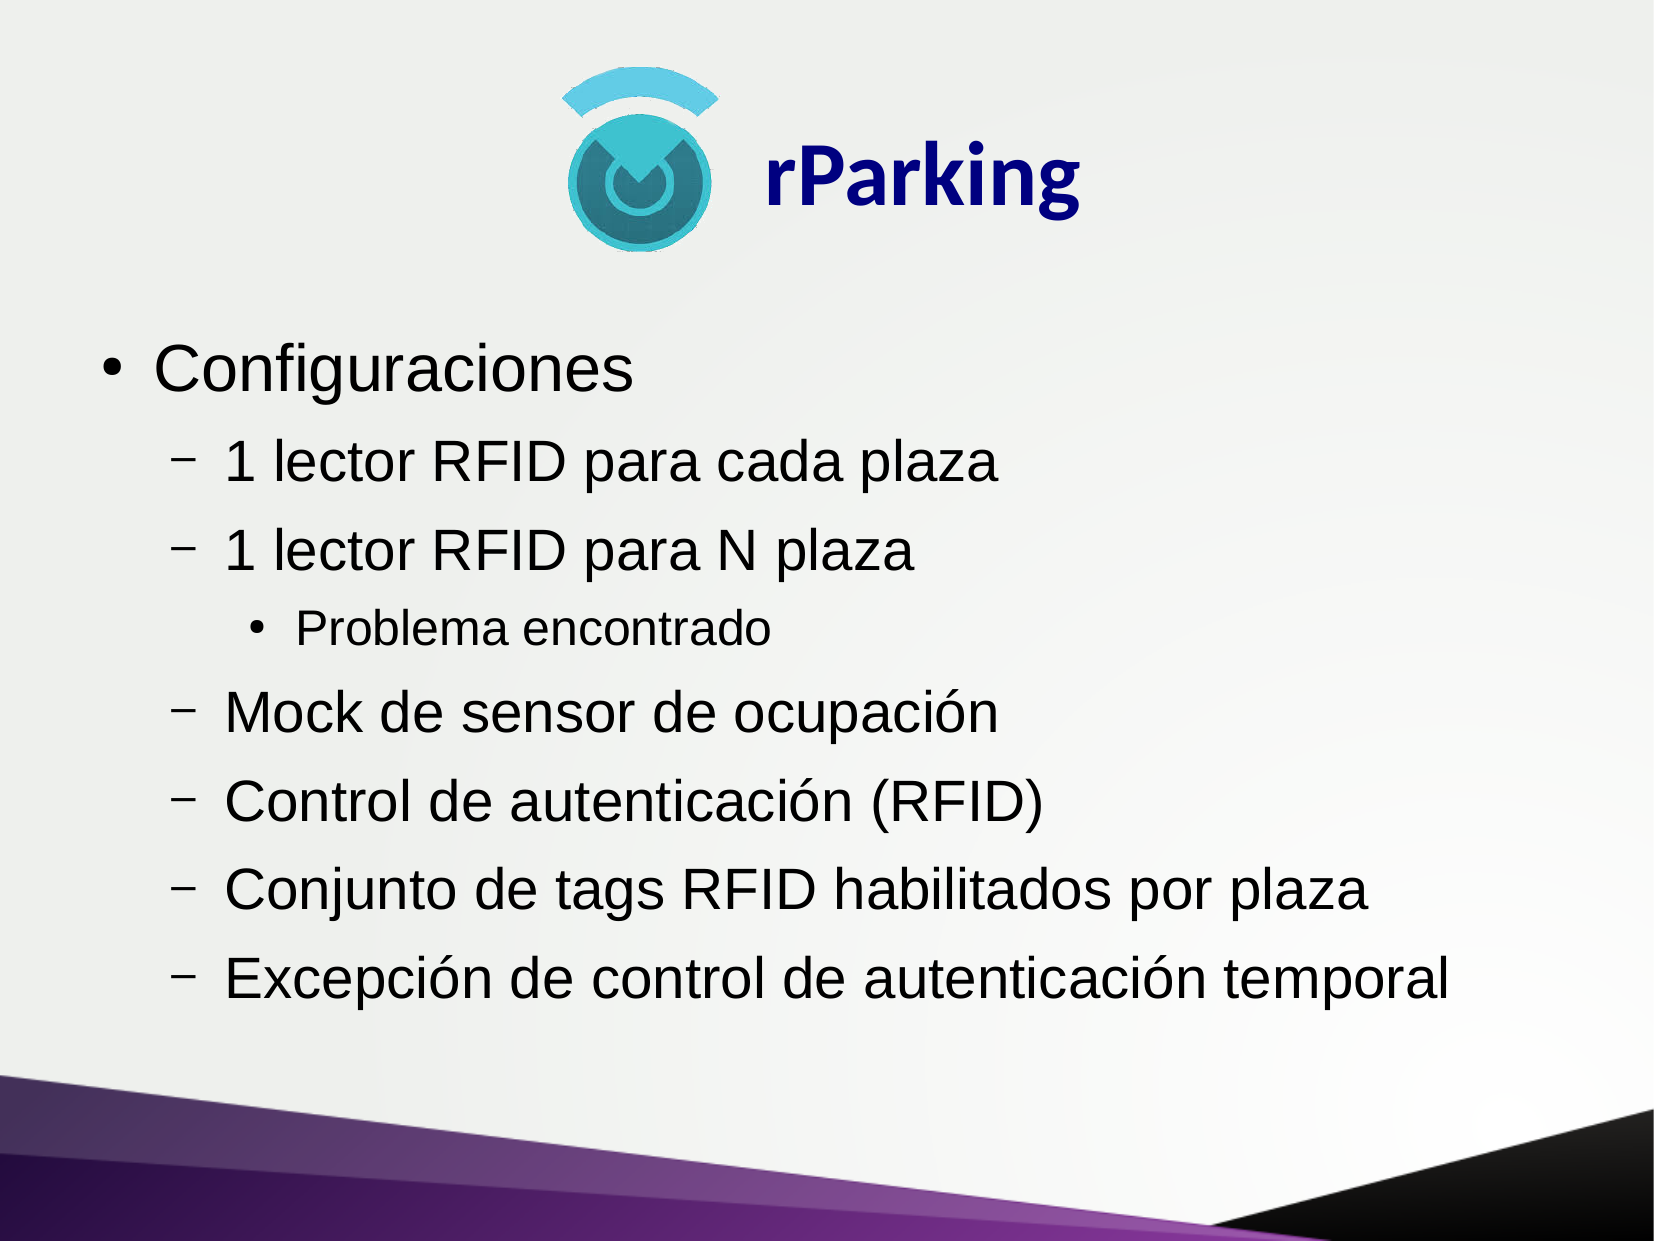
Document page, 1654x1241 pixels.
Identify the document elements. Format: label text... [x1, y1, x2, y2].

title rParking [742, 126, 1151, 239]
list Configuraciones 1 lector RFID para cada plaza 1 lector RFID para N plaza Problema encontrado Mock de sensor de ocupación Control de autenticación (RFID) Conjunto de tags RFID habilitados por plaza Excepción de control de autenticación temporal [82, 330, 1571, 1152]
picture [0, 0, 1654, 1241]
